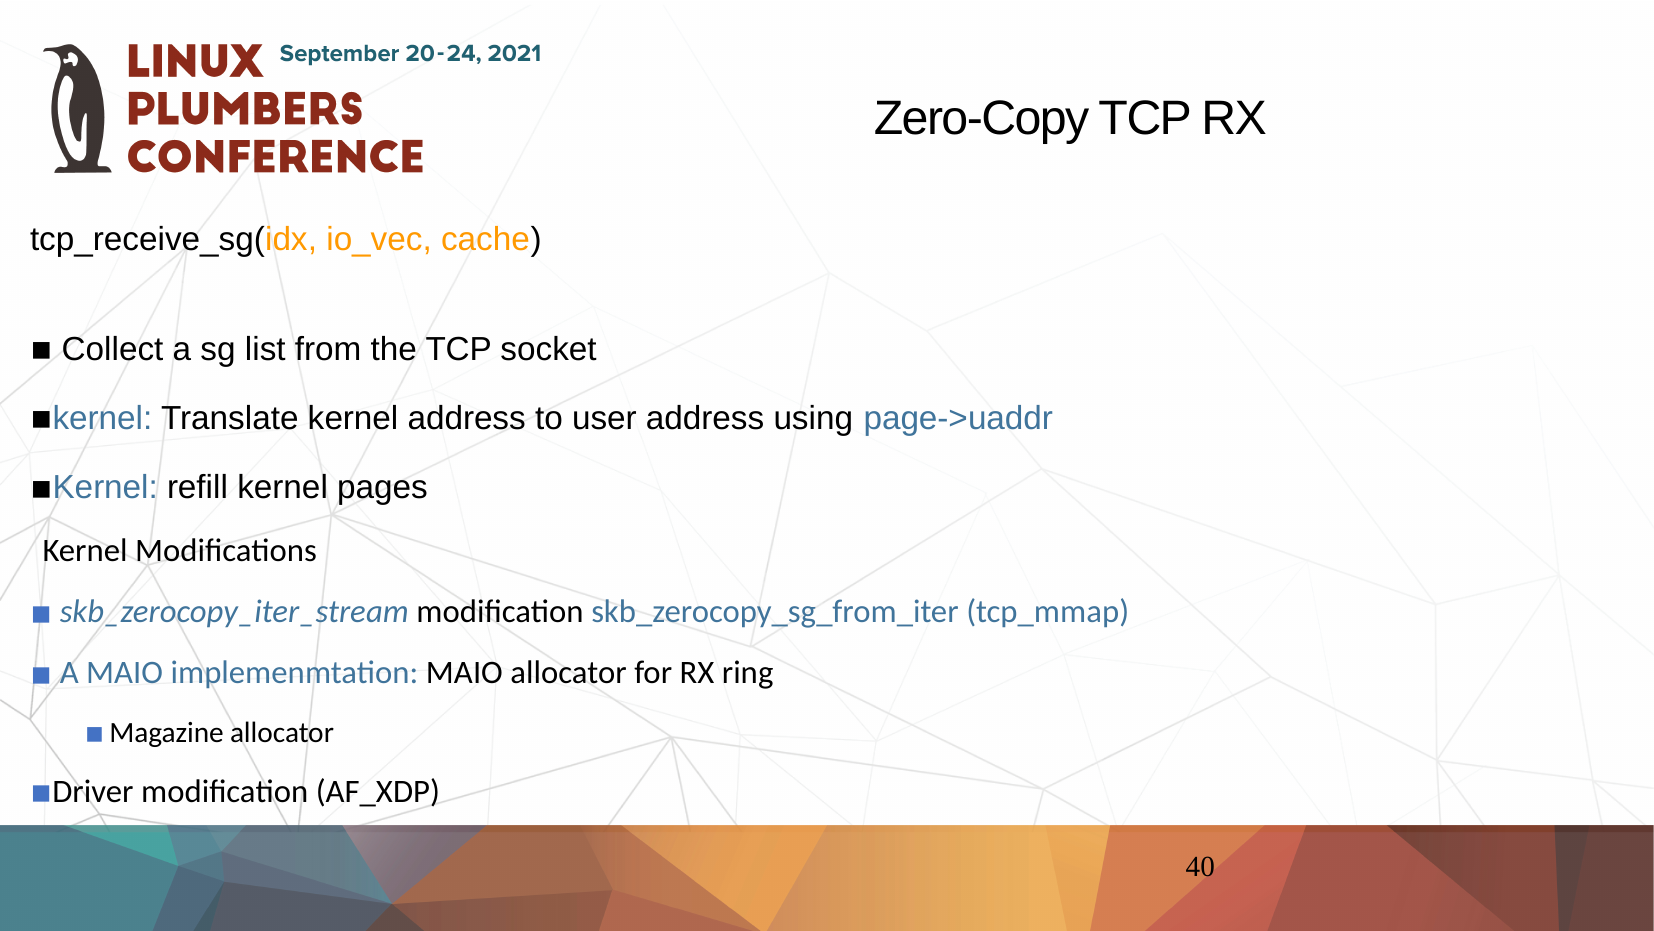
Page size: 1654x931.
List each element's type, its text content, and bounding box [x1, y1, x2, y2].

title Zero-Copy TCP RX [570, 37, 1571, 193]
list tcp_receive_sg(idx, io_vec, cache) Collect a sg list from the TCP socket kernel: Translate kernel address to user address using page->uaddr Kernel: refill kernel pages [30, 217, 1606, 811]
text_box Kernel Modifications skb_zerocopy_iter_stream modification skb_zerocopy_sg_from_iter (tcp_mmap) A MAIO implemenmtation: MAIO allocator for RX ring Magazine allocator Driver modification (AF_XDP) [30, 533, 1129, 810]
text_box [1185, 847, 1571, 912]
